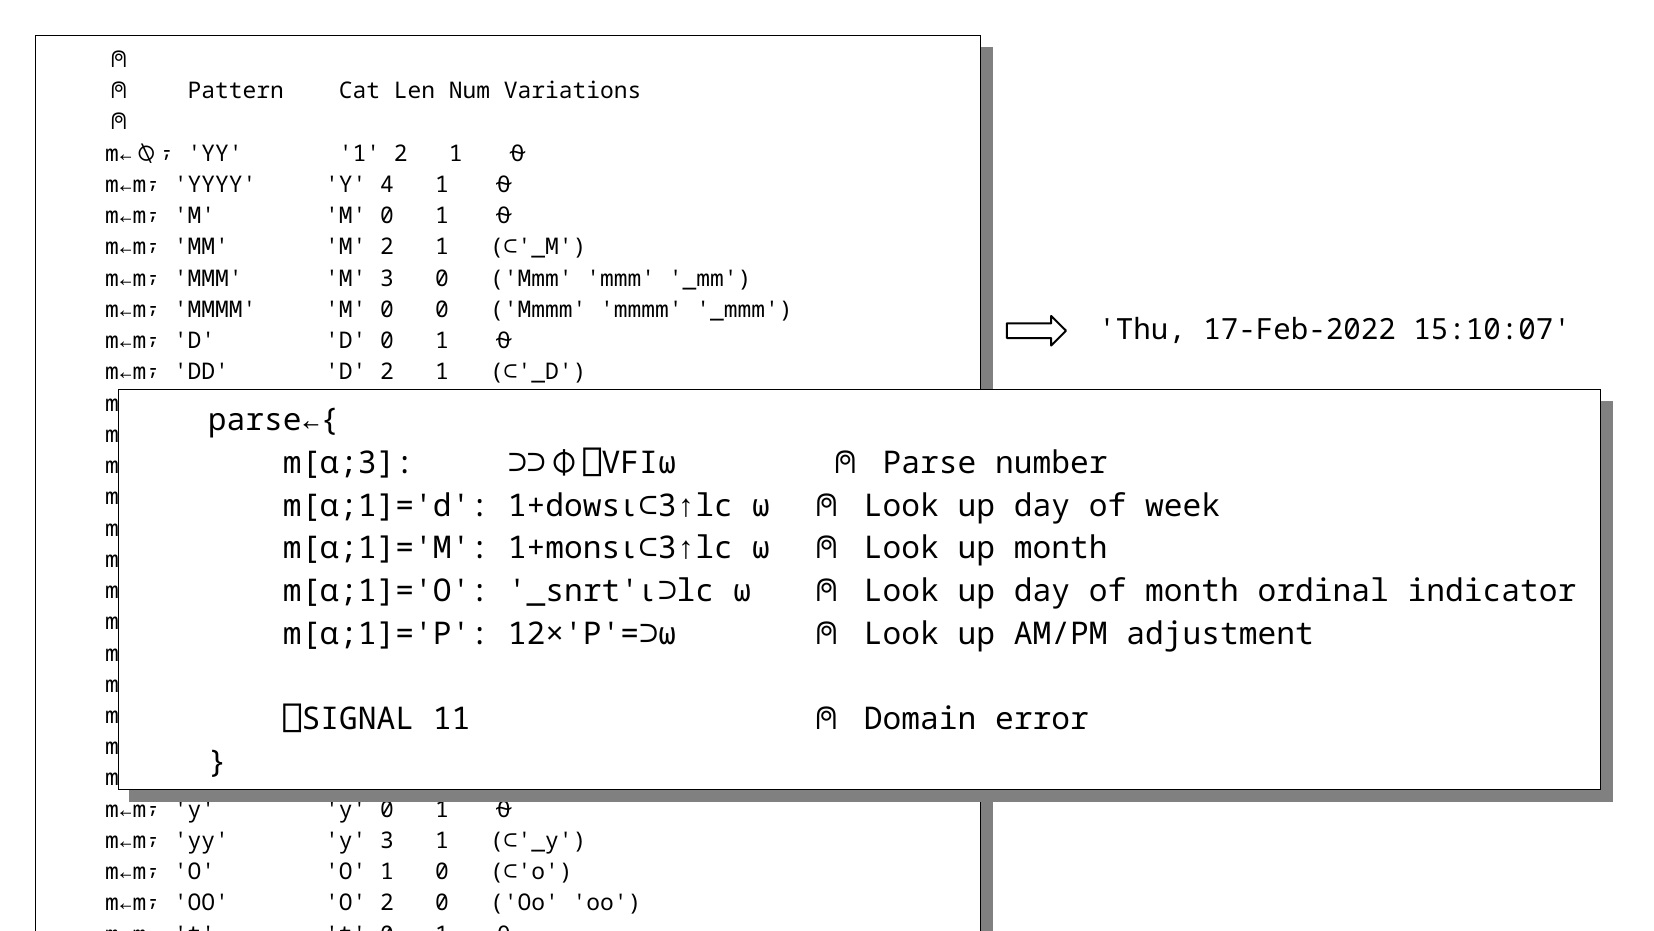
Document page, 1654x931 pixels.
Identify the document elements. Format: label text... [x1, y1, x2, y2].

text_box ⍺ DDN ⍵ [664, 0, 990, 47]
text_box 'Thu, 17-Feb-2022 15:10:07' [1054, 303, 1586, 352]
text_box ⍝ ⍝ Pattern Cat Len Num Variations ⍝ m←⍉⍪ 'YY' '1' 2 1 ⍬ m←m⍪ 'YYYY' 'Y' 4 1 ⍬ m←m⍪ 'M' 'M' 0 1 ⍬ m←m⍪ 'MM' 'M' 2 1 (⊂'_M') m←m⍪ 'MMM' 'M' 3 0 ('Mmm' 'mmm' '_mm') m←m⍪ 'MMMM' 'M' 0 0 ('Mmmm' 'mmmm' '_mmm') m←m⍪ 'D' 'D' 0 1 ⍬ m←m⍪ 'DD' 'D' 2 1 (⊂'_D') m←m⍪ 'h' 'h' 0 1 ⍬ m←m⍪ 'hh' 'h' 2 1 (⊂'_h') m←m⍪ 'm' 'm' 0 1 ⍬ m←m⍪ 'mm' 'm' 2 1 (⊂'_m') m←m⍪ 's' 's' 0 1 ⍬ m←m⍪ 'ss' 's' 2 1 (⊂'_s') m←m⍪ 'd' 'd' 1 1 ⍬ m←m⍪ 'ddd' 'd' 3 0 ('DDD' 'Ddd' '_dd') m←m⍪ 'dddd' 'd' 0 0 ('DDDD' 'Dddd' '_ddd') m←m⍪ 'w' 'w' 0 1 ⍬ m←m⍪ 'ww' 'w' 2 1 (⊂'_w') m←m⍪ 'WW' '2' 2 1 ⍬ m←m⍪ 'WWWW' 'W' 4 1 ⍬ m←m⍪ 'y' 'y' 0 1 ⍬ m←m⍪ 'yy' 'y' 3 1 (⊂'_y') m←m⍪ 'O' 'O' 1 0 (⊂'o') m←m⍪ 'OO' 'O' 2 0 ('Oo' 'oo') m←m⍪ 't' 't' 0 1 ⍬ m←m⍪ 'tt' 't' 2 1 (⊂'_t') m←m⍪ 'P' 'P' 1 0 (⊂'p') m←m⍪ 'PP' 'P' 2 0 (⊂'pp') [35, 35, 981, 892]
text_box parse←{ m[⍺;3]: ⊃⊃⌽⎕VFI⍵ ⍝ Parse number m[⍺;1]='d': 1+dows⍳⊂3↑lc ⍵ ⍝ Look up day of week m[⍺;1]='M': 1+mons⍳⊂3↑lc ⍵ ⍝ Look up month m[⍺;1]='O': '_snrt'⍳⊃lc ⍵ ⍝ Look up day of month ordinal indicator m[⍺;1]='P': 12×'P'=⊃⍵ ⍝ Look up AM/PM adjustment ⎕SIGNAL 11 ⍝ Domain error } [118, 389, 1601, 763]
